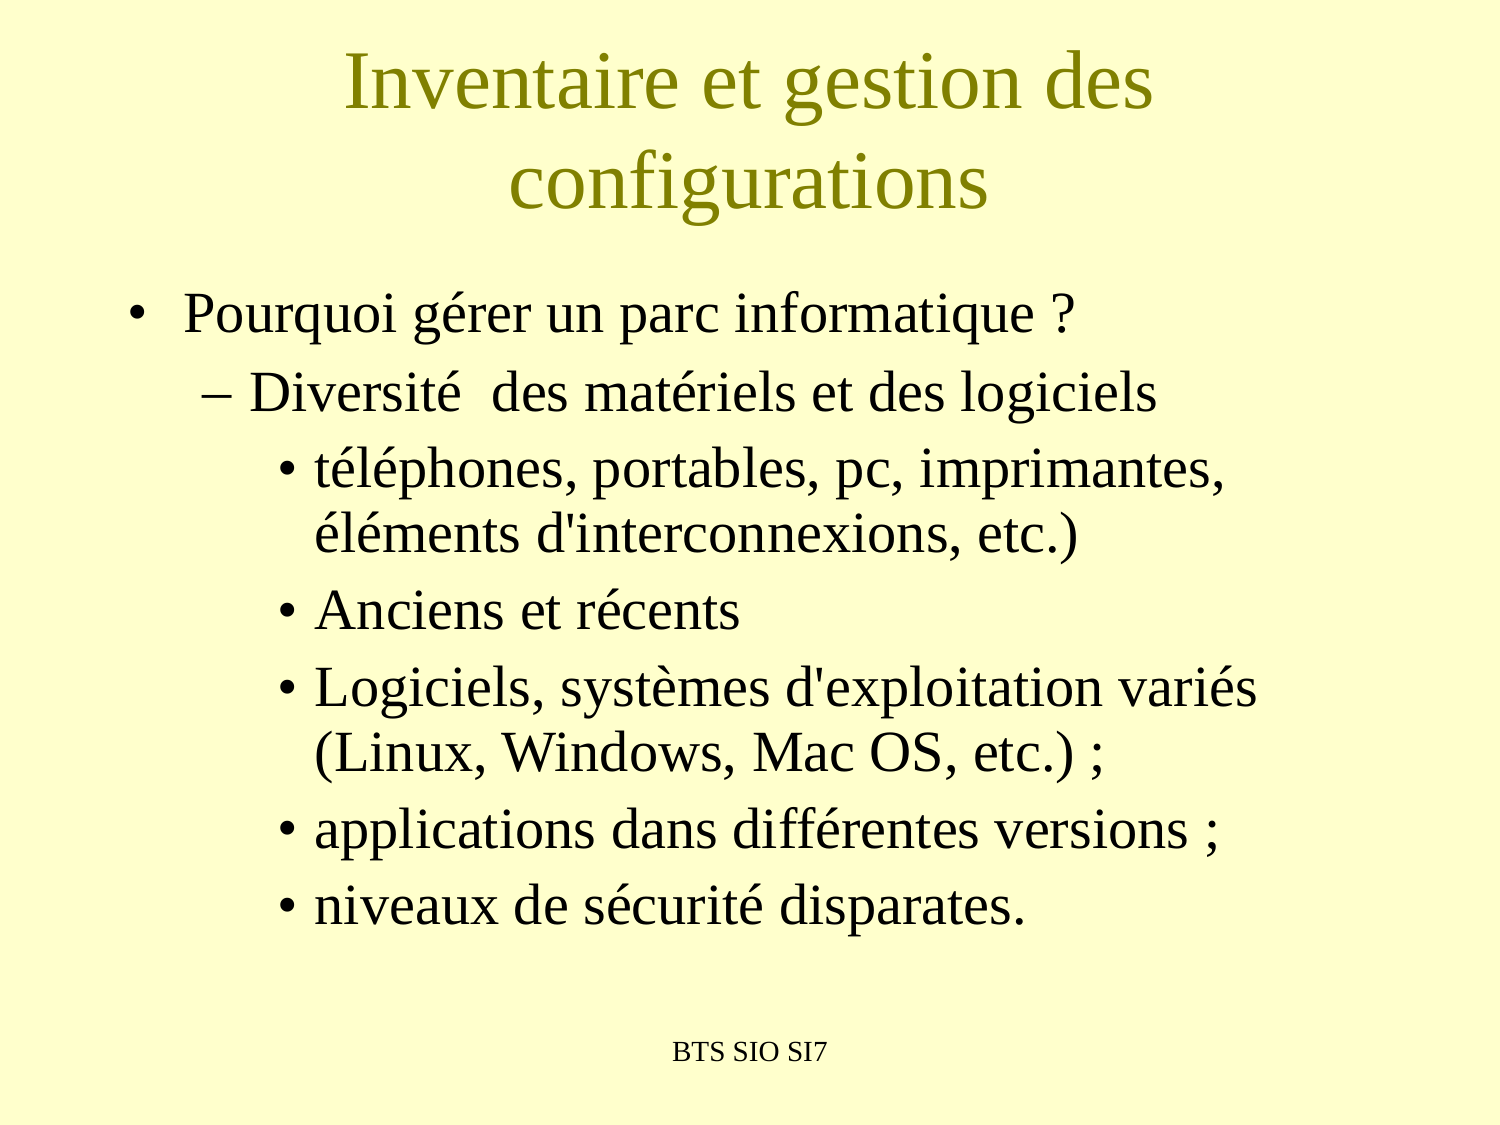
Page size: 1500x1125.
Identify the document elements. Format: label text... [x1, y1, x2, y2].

list Pourquoi gérer un parc informatique ? Diversité des matériels et des logiciels téléphones, portables, pc, imprimantes, éléments d'interconnexions, etc.) Anciens et récents Logiciels, systèmes d'exploitation variés (Linux, Windows, Mac OS, etc.) ; applications dans différentes versions ; niveaux de sécurité disparates. [112, 278, 1388, 977]
text_box BTS SIO SI7 [512, 1025, 988, 1101]
